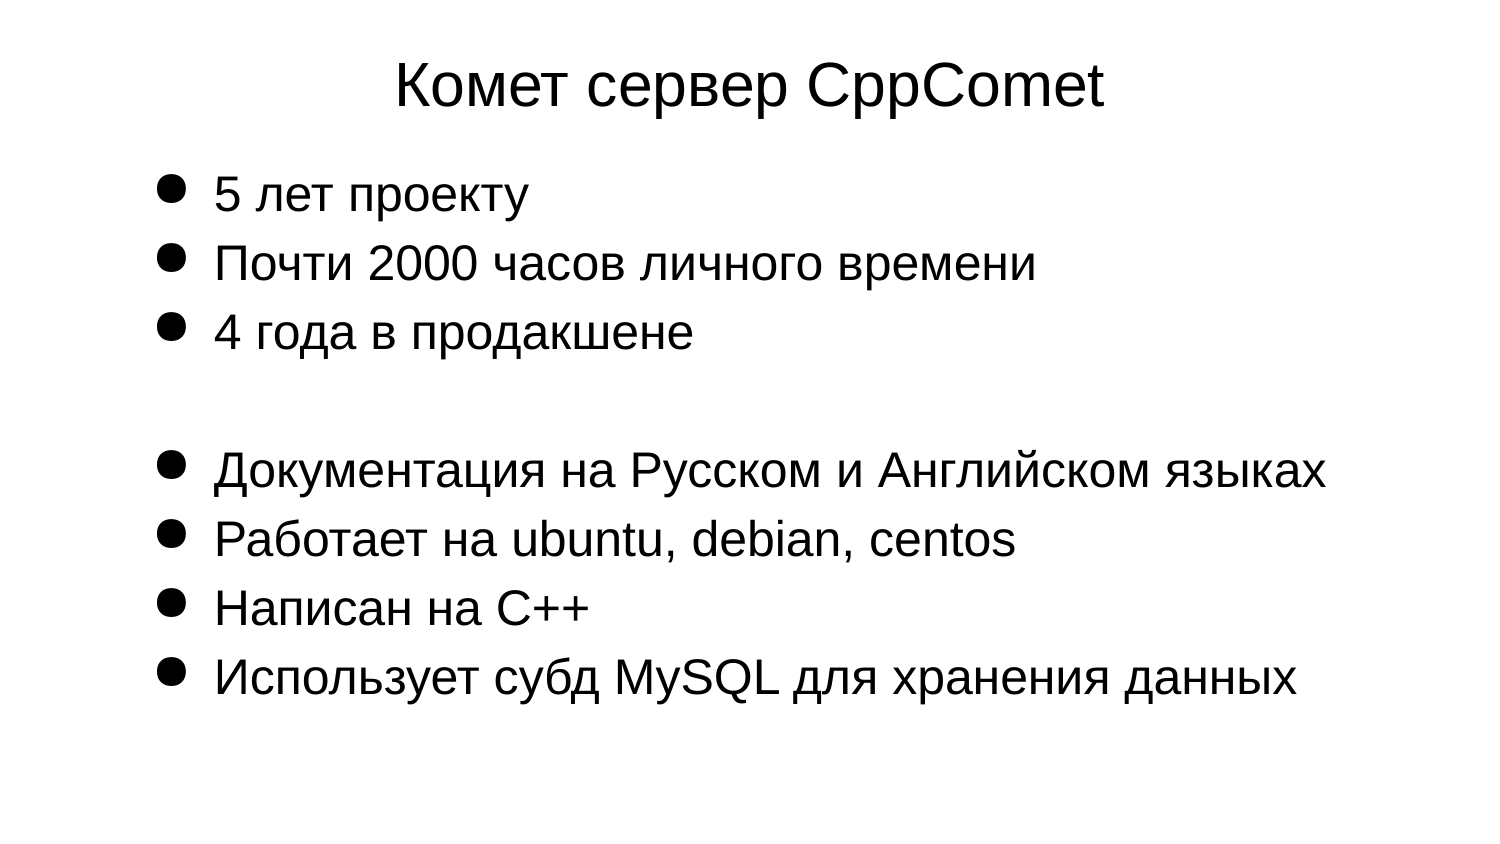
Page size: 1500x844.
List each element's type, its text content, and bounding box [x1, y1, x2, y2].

text_box 5 лет проекту Почти 2000 часов личного времени 4 года в продакшене Документация на Русском и Английском языках Работает на ubuntu, debian, centos Написан на С++ Использует субд MySQL для хранения данных [124, 163, 1460, 781]
text_box Комет сервер CppComet [0, 0, 1500, 163]
